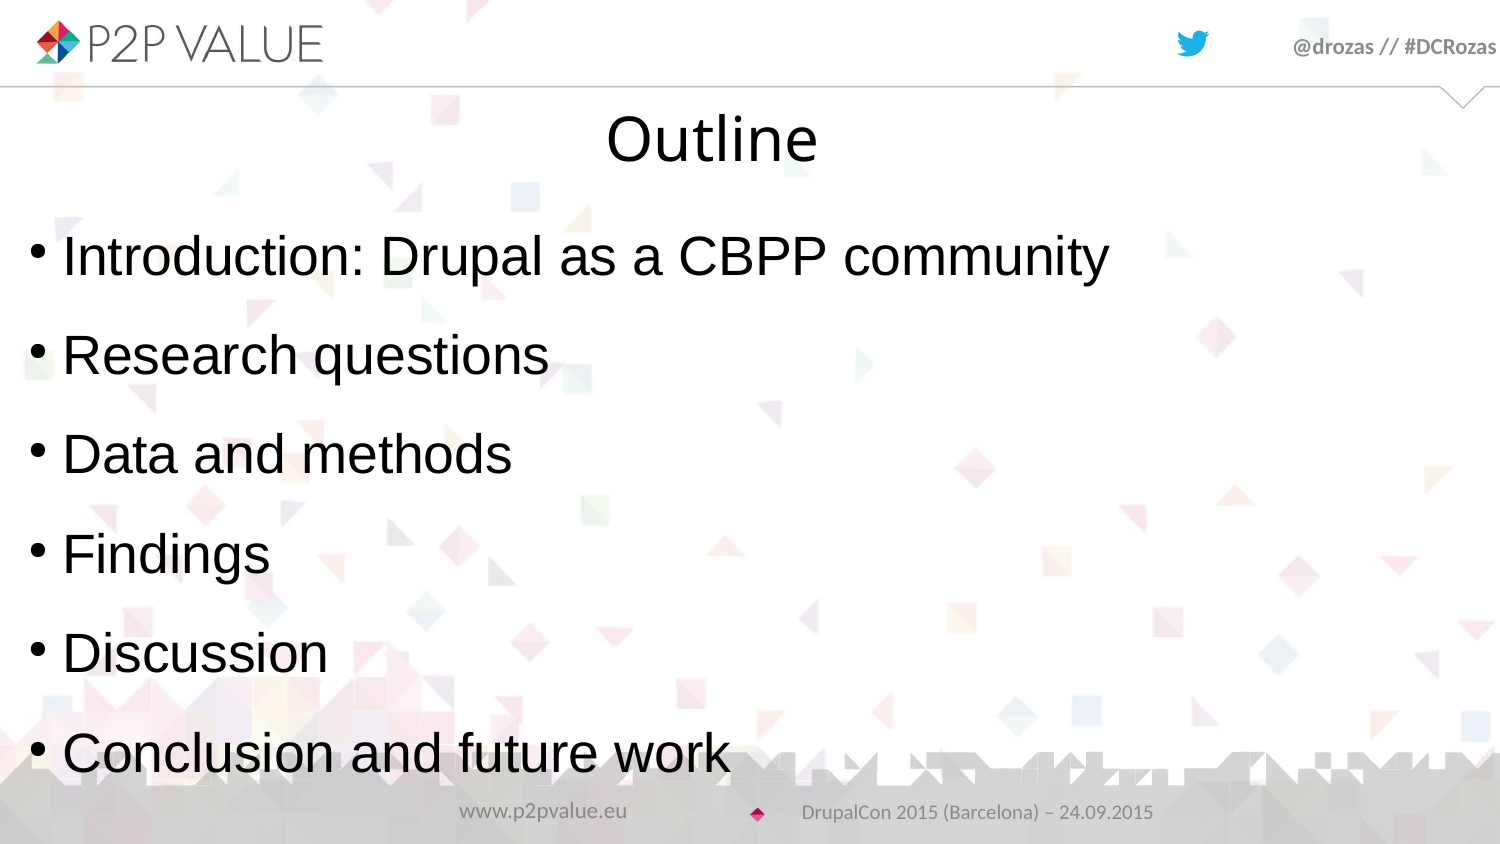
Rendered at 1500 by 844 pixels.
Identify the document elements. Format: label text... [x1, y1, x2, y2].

text_box www.p2pvalue.eu [453, 789, 672, 829]
text_box DrupalCon 2015 (Barcelona) – 24.09.2015 [788, 788, 1481, 834]
text_box @drozas // #DCRozas [1170, 15, 1500, 76]
title Outline [60, 92, 1366, 180]
picture [0, 0, 1500, 844]
subtitle Introduction: Drupal as a CBPP community Research questions Data and methods Findings Discussion Conclusion and future work [15, 180, 1496, 796]
